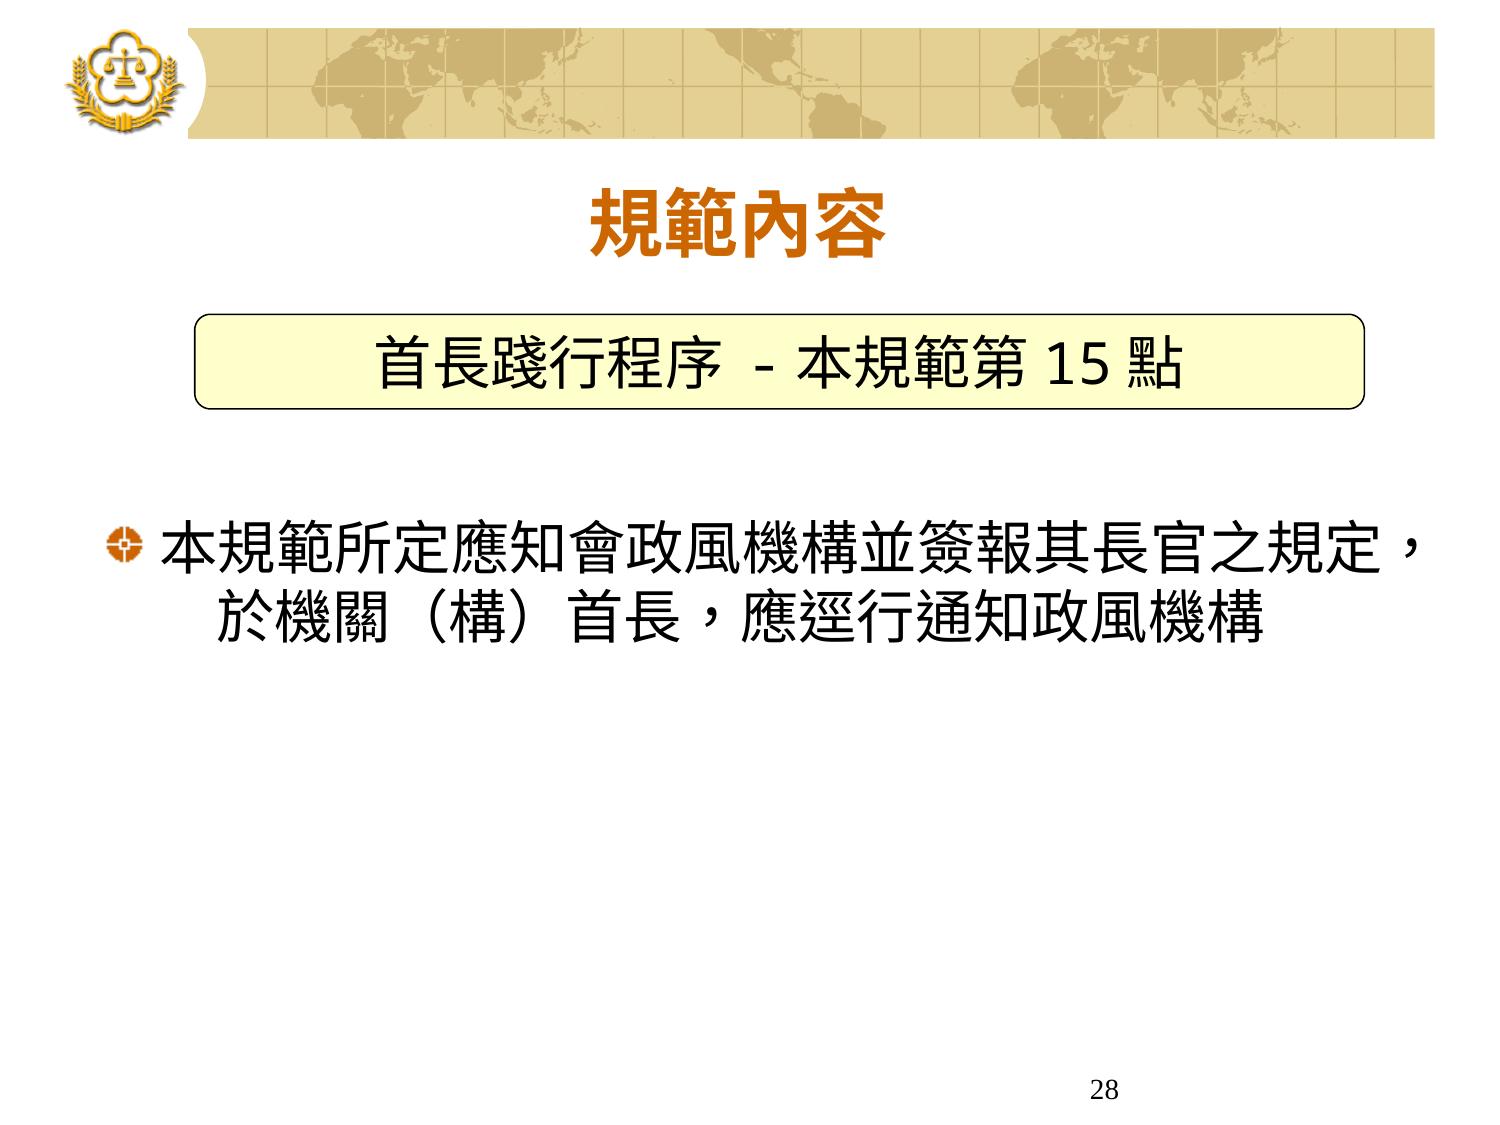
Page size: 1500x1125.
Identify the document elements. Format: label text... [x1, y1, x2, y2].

title 規範內容 [537, 152, 940, 291]
list 本規範所定應知會政風機構並簽報其長官之規定，於機關（構）首長，應逕行通知政風機構 [88, 503, 1423, 1028]
text_box 首長踐行程序 -本規範第15點 [194, 314, 1365, 409]
text_box [1074, 1037, 1388, 1113]
